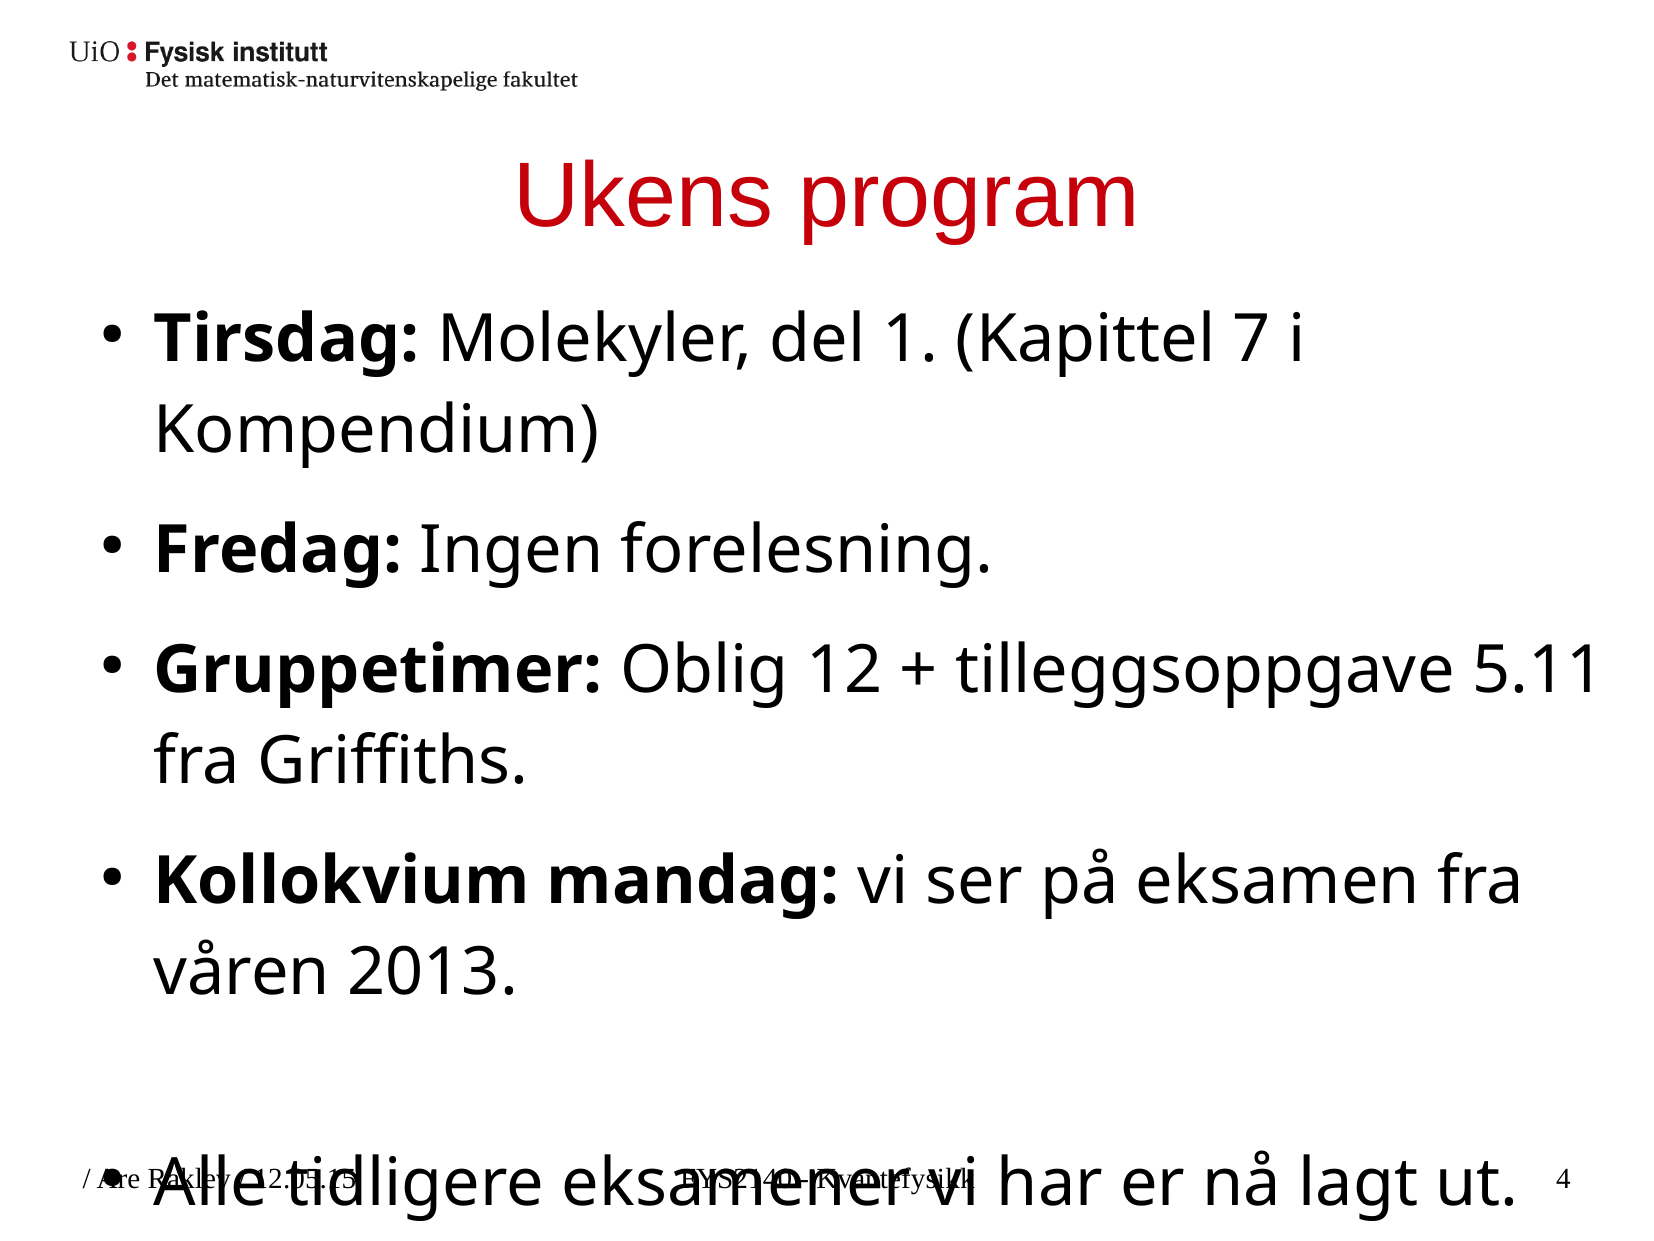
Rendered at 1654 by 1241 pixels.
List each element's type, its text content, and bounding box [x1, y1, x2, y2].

picture [68, 37, 581, 93]
title Ukens program [82, 90, 1571, 290]
list Tirsdag: Molekyler, del 1. (Kapittel 7 i Kompendium) Fredag: Ingen forelesning. Gruppetimer: Oblig 12 + tilleggsoppgave 5.11 fra Griffiths. Kollokvium mandag: vi ser på eksamen fra våren 2013. Alle tidligere eksamener vi har er nå lagt ut. [82, 290, 1613, 1094]
